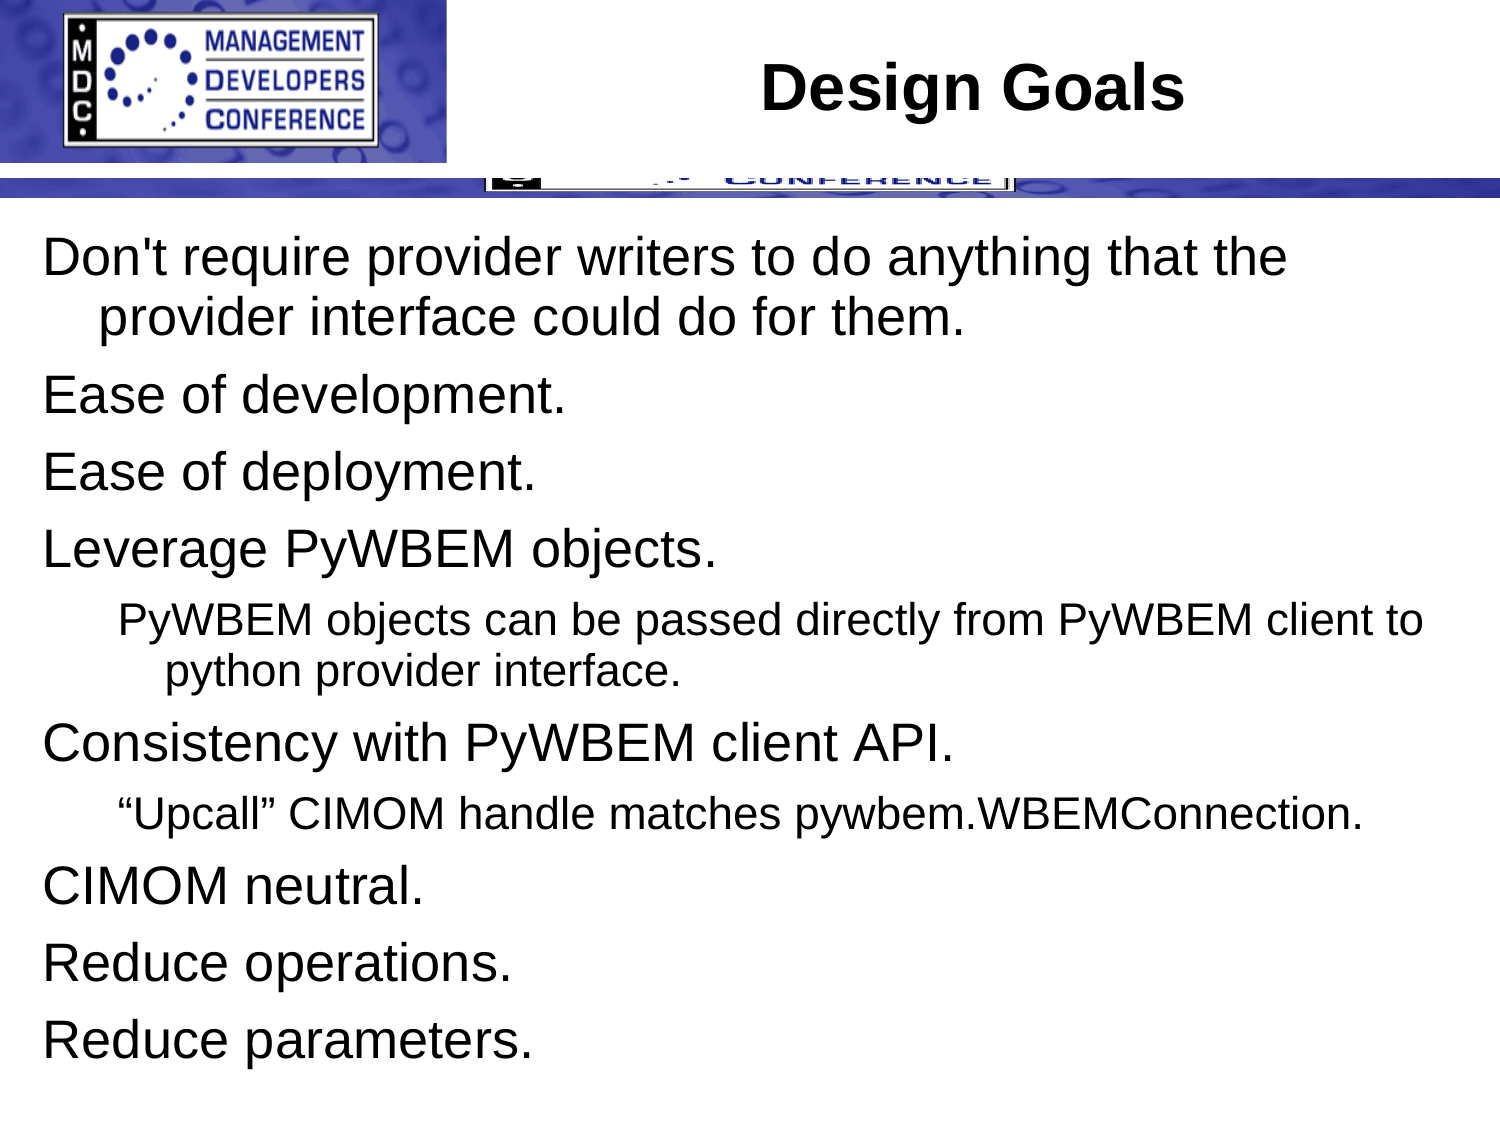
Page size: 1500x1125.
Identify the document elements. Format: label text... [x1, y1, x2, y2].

picture [0, 178, 1500, 198]
list Don't require provider writers to do anything that the provider interface could do for them. Ease of development. Ease of deployment. Leverage PyWBEM objects. PyWBEM objects can be passed directly from PyWBEM client to python provider interface. Consistency with PyWBEM client API. “Upcall” CIMOM handle matches pywbem.WBEMConnection. CIMOM neutral. Reduce operations. Reduce parameters. [42, 226, 1433, 1071]
picture [0, 0, 447, 163]
title Design Goals [447, 7, 1500, 169]
